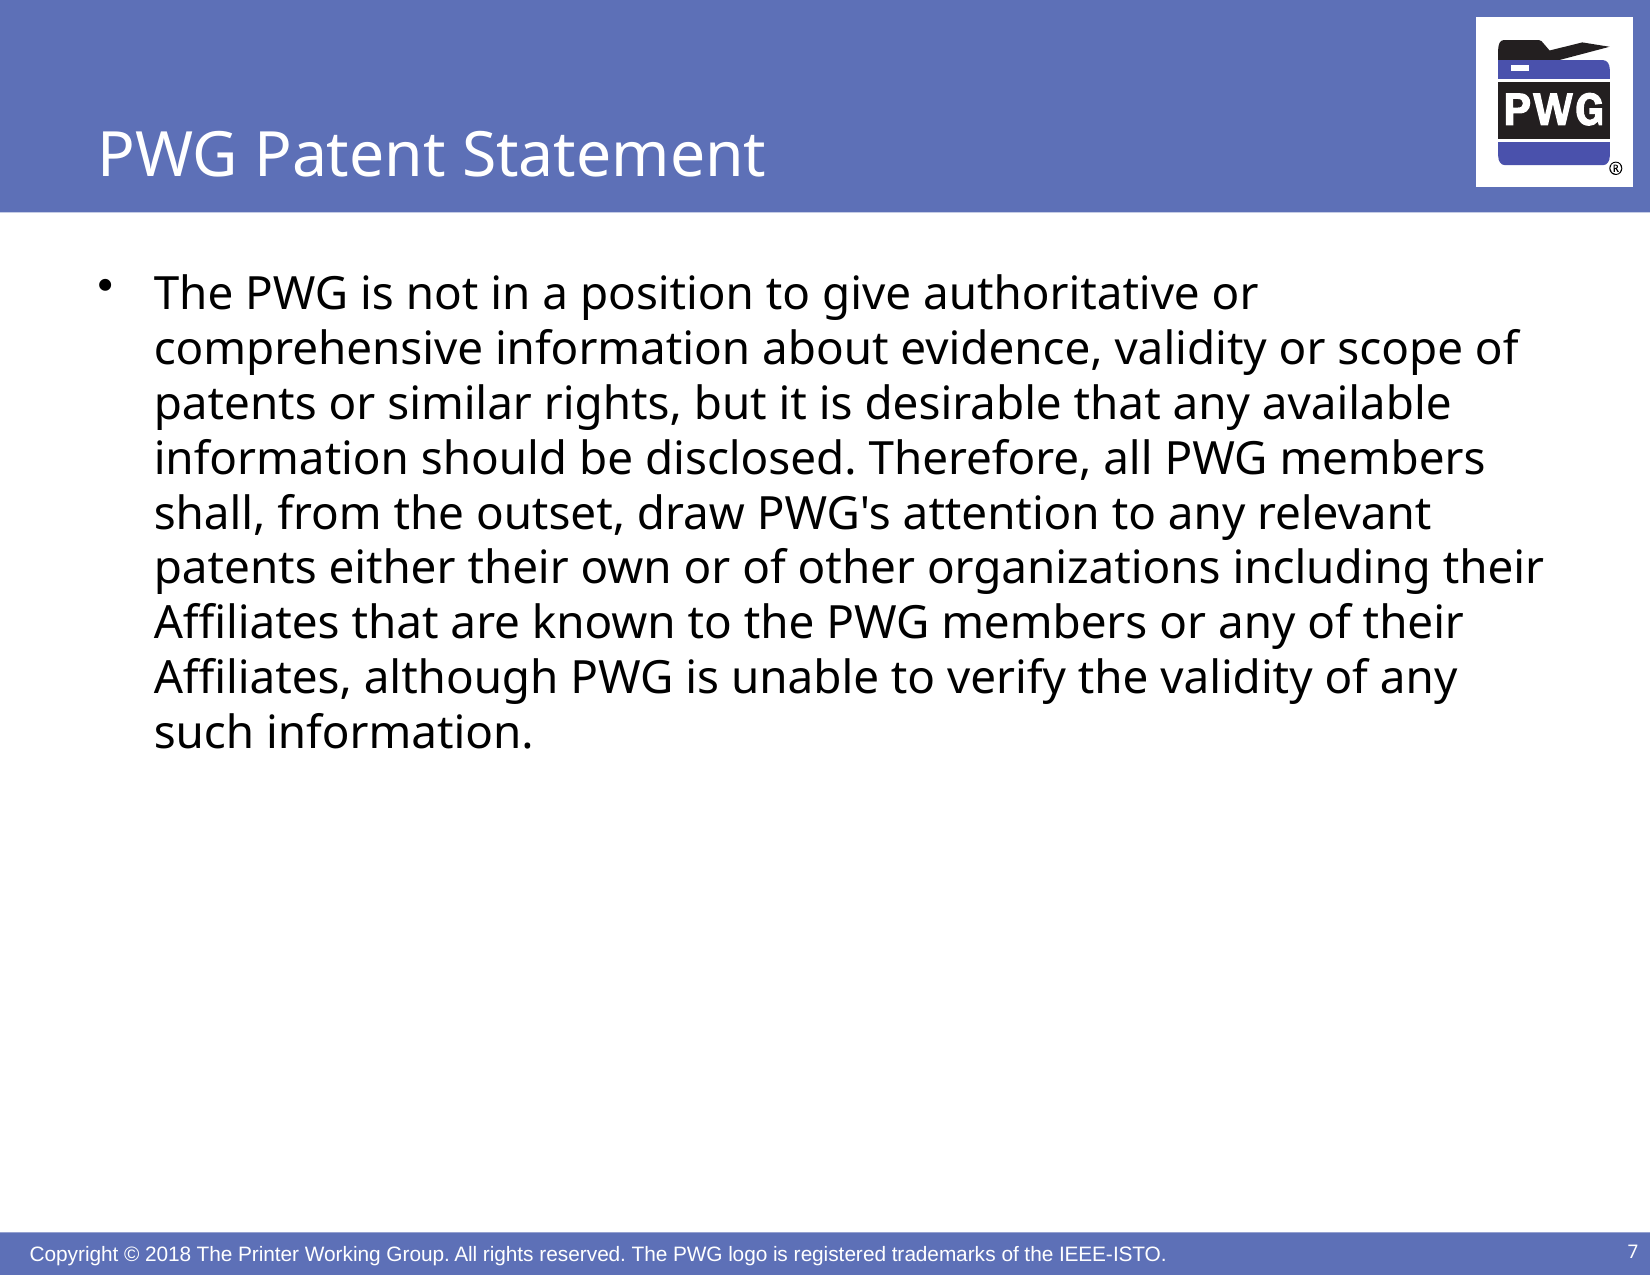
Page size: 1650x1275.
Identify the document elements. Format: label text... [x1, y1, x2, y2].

title PWG Patent Statement [82, 8, 1449, 198]
list The PWG is not in a position to give authoritative or comprehensive information about evidence, validity or scope of patents or similar rights, but it is desirable that any available information should be disclosed. Therefore, all PWG members shall, from the outset, draw PWG's attention to any relevant patents either their own or of other organizations including their Affiliates that are known to the PWG members or any of their Affiliates, although PWG is unable to verify the validity of any such information. [82, 254, 1568, 1233]
